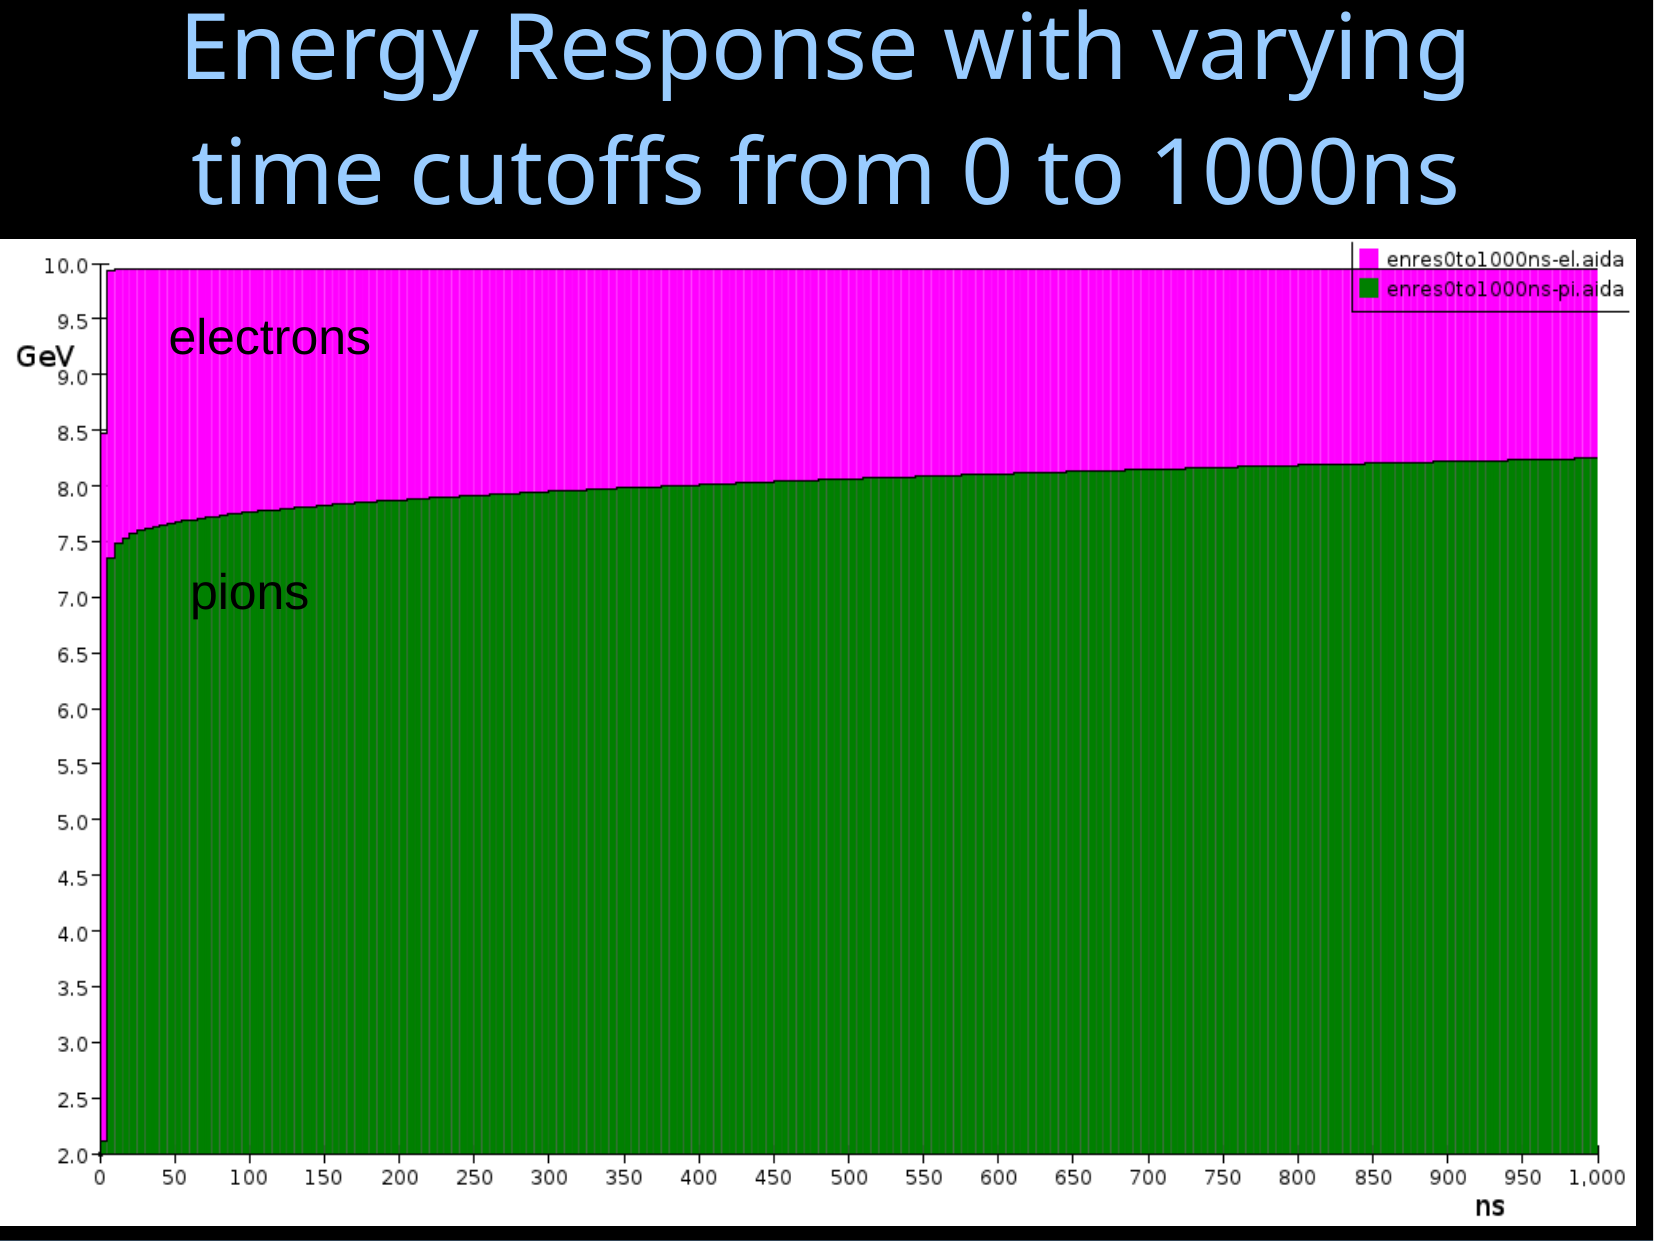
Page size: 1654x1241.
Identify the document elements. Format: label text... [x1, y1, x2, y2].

title Energy Response with varying time cutoffs from 0 to 1000ns [147, 0, 1506, 230]
picture [0, 239, 1636, 1226]
text_box pions [165, 546, 314, 646]
text_box electrons [143, 291, 361, 391]
